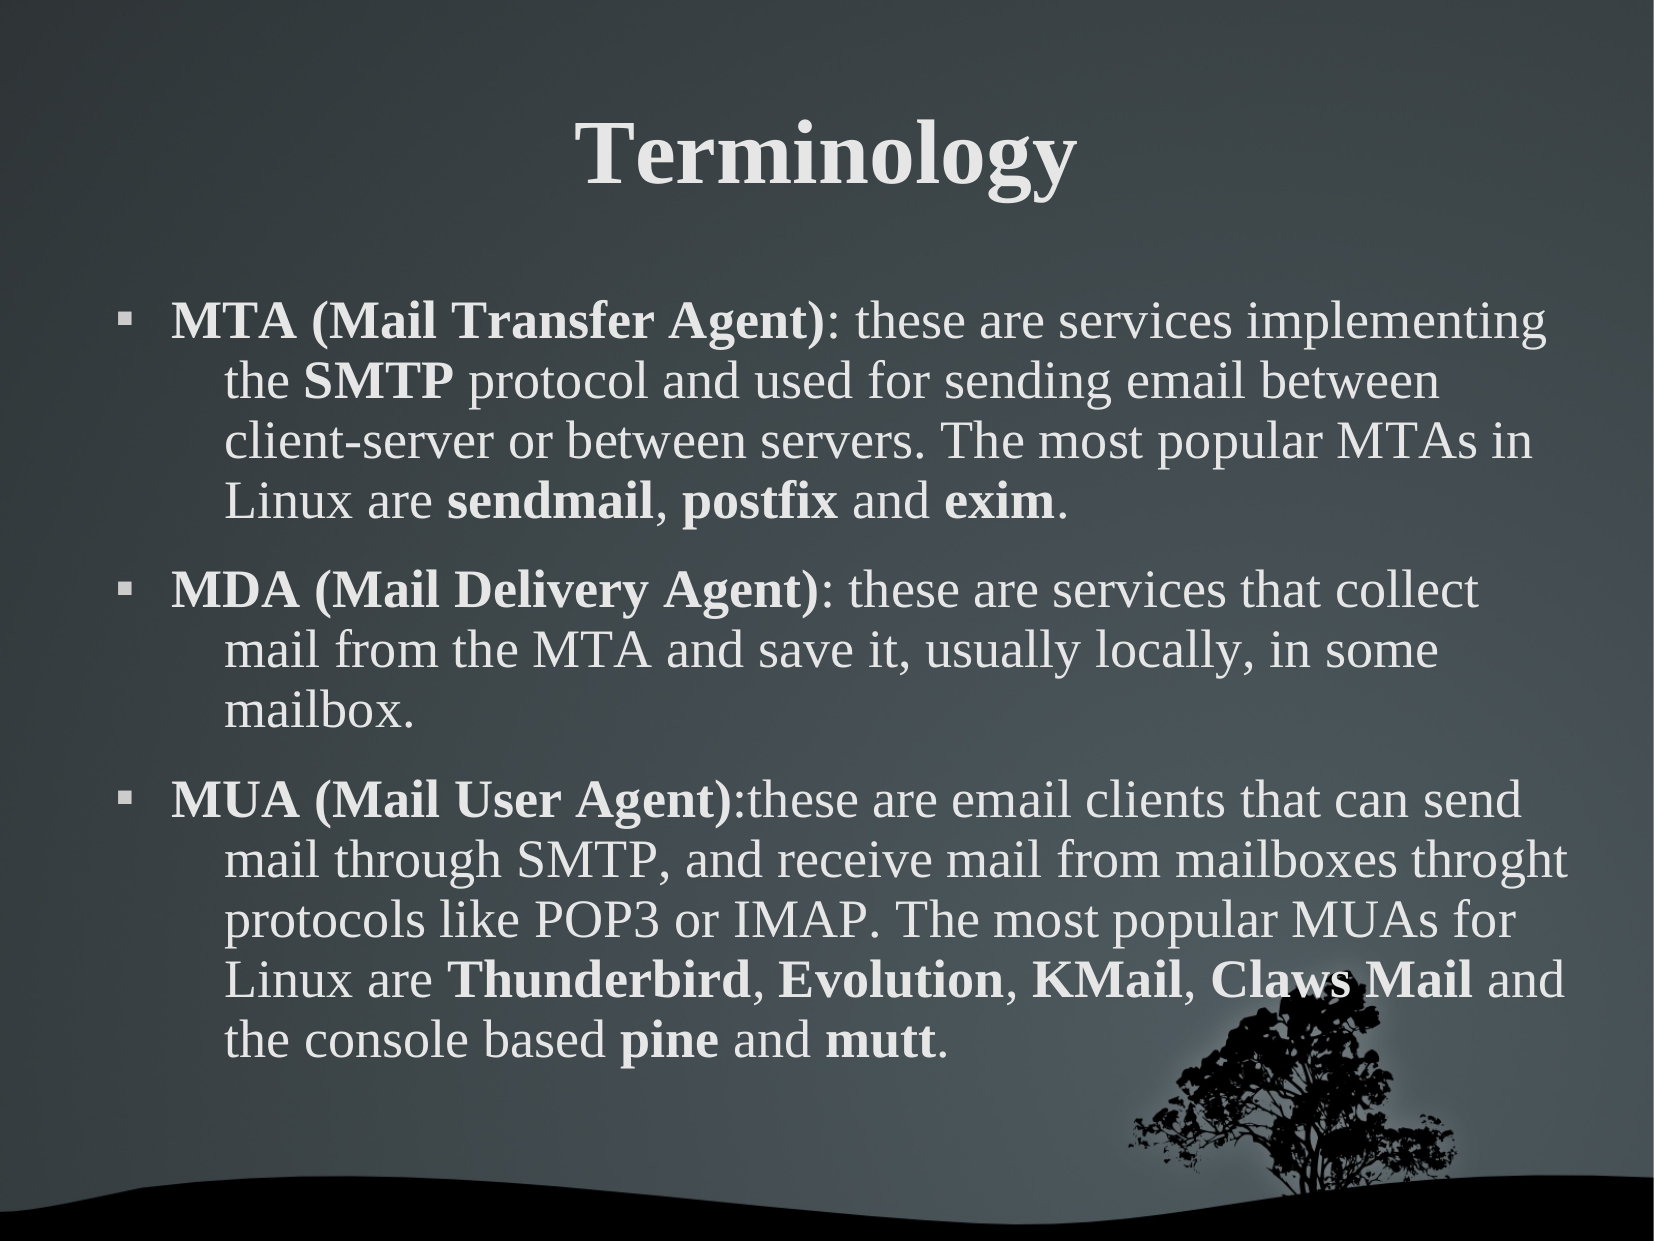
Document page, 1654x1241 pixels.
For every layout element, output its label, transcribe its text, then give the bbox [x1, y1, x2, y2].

list MTA (Mail Transfer Agent): these are services implementing the SMTP protocol and used for sending email between client-server or between servers. The most popular MTAs in Linux are sendmail, postfix and exim. MDA (Mail Delivery Agent): these are services that collect mail from the MTA and save it, usually locally, in some mailbox. MUA (Mail User Agent):these are email clients that can send mail through SMTP, and receive mail from mailboxes throght protocols like POP3 or IMAP. The most popular MUAs for Linux are Thunderbird, Evolution, KΜail, Claws Mail and the console based pine and mutt. [82, 290, 1571, 1109]
title Terminology [82, 49, 1571, 257]
picture [0, 0, 1654, 1241]
